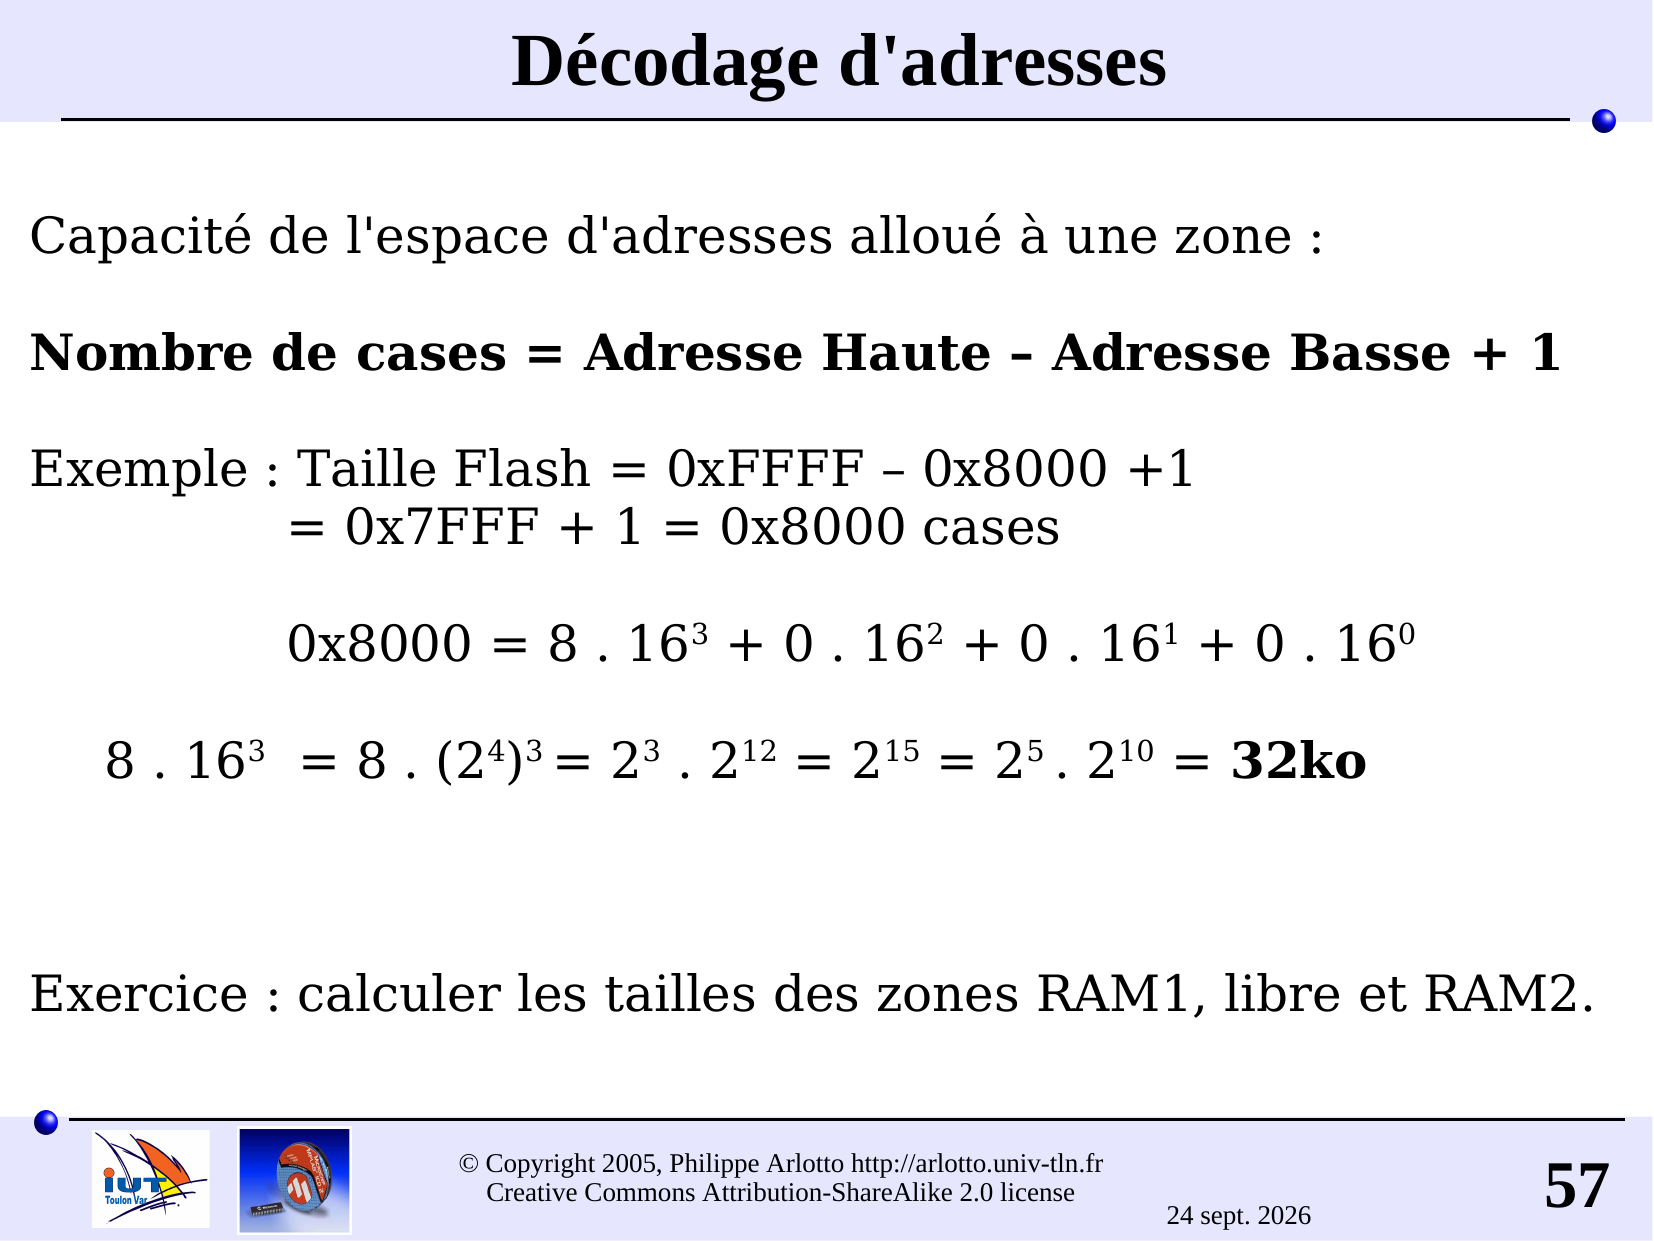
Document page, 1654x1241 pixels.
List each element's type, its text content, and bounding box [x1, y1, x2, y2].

title Décodage d'adresses [95, 11, 1585, 110]
picture [237, 1140, 352, 1235]
text_box Capacité de l'espace d'adresses alloué à une zone : Nombre de cases = Adresse Haute – Adresse Basse + 1 Exemple : Taille Flash = 0xFFFF – 0x8000 +1 = 0x7FFF + 1 = 0x8000 cases 0x8000 = 8 . 163 + 0 . 162 + 0 . 161 + 0 . 160 8 . 163 = 8 . (24)3 = 23 . 212 = 215 = 25 . 210 = 32ko Exercice : calculer les tailles des zones RAM1, libre et RAM2. [29, 206, 1598, 1140]
